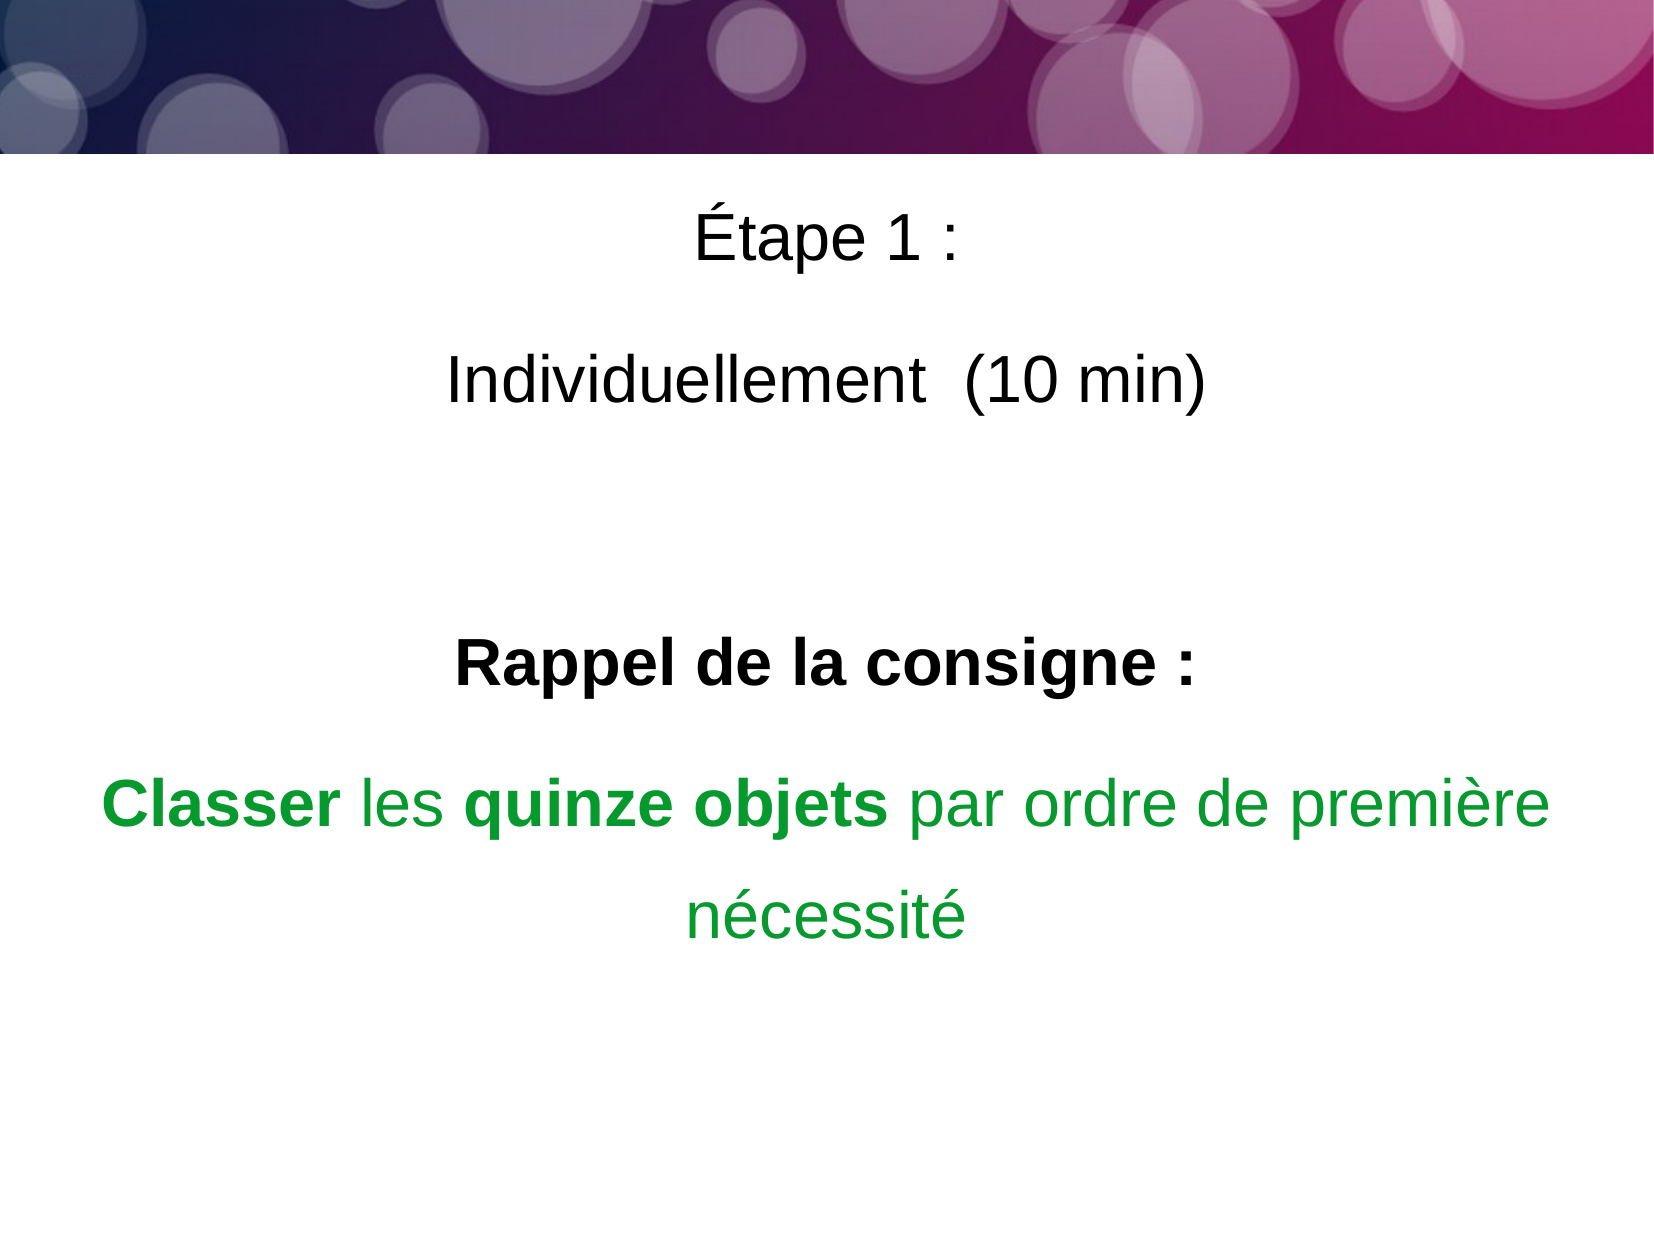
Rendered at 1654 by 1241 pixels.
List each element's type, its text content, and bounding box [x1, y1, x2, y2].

subtitle Étape 1 : Individuellement (10 min) Rappel de la consigne : Classer les quinze objets par ordre de première nécessité [82, 159, 1571, 955]
